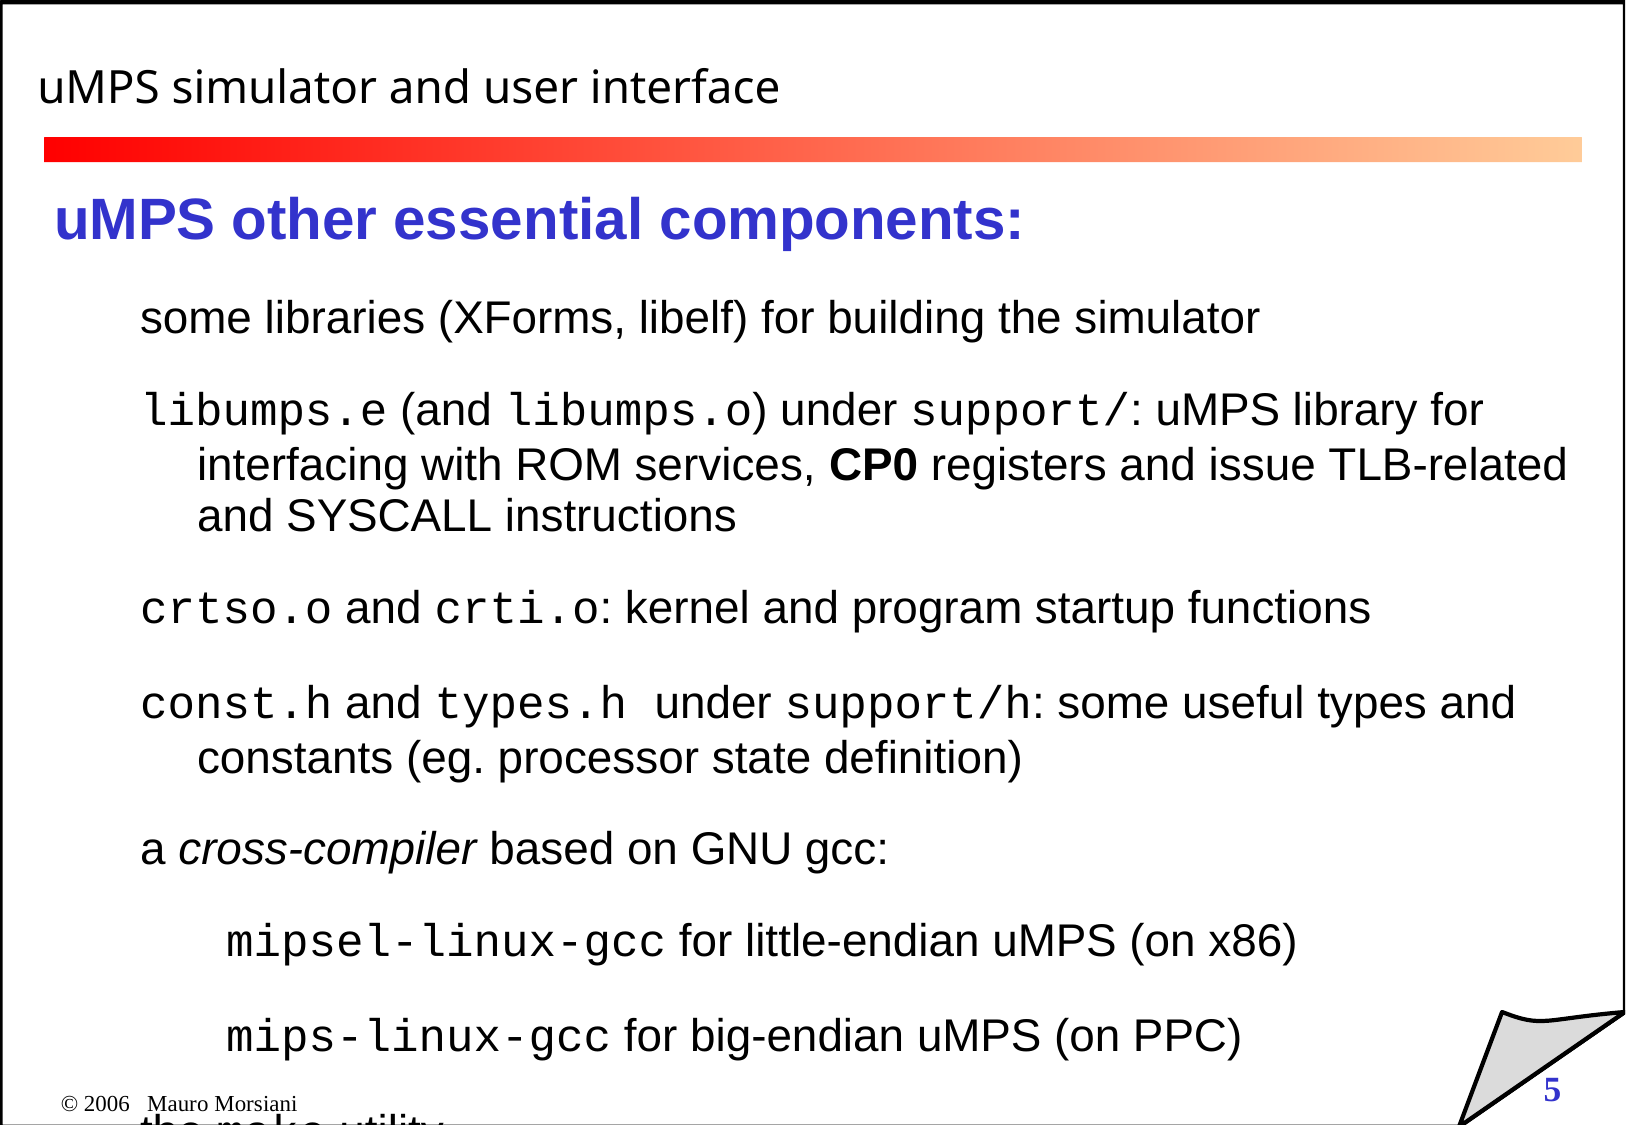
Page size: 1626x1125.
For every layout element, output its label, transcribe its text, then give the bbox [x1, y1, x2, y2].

list uMPS other essential components: some libraries (XForms, libelf) for building the simulator libumps.e (and libumps.o) under support/: uMPS library for interfacing with ROM services, CP0 registers and issue TLB-related and SYSCALL instructions crtso.o and crti.o: kernel and program startup functions const.h and types.h under support/h: some useful types and constants (eg. processor state definition) a cross-compiler based on GNU gcc: mipsel-linux-gcc for little-endian uMPS (on x86) mips-linux-gcc for big-endian uMPS (on PPC) the make utility [54, 187, 1571, 1125]
title uMPS simulator and user interface [37, 44, 1588, 131]
